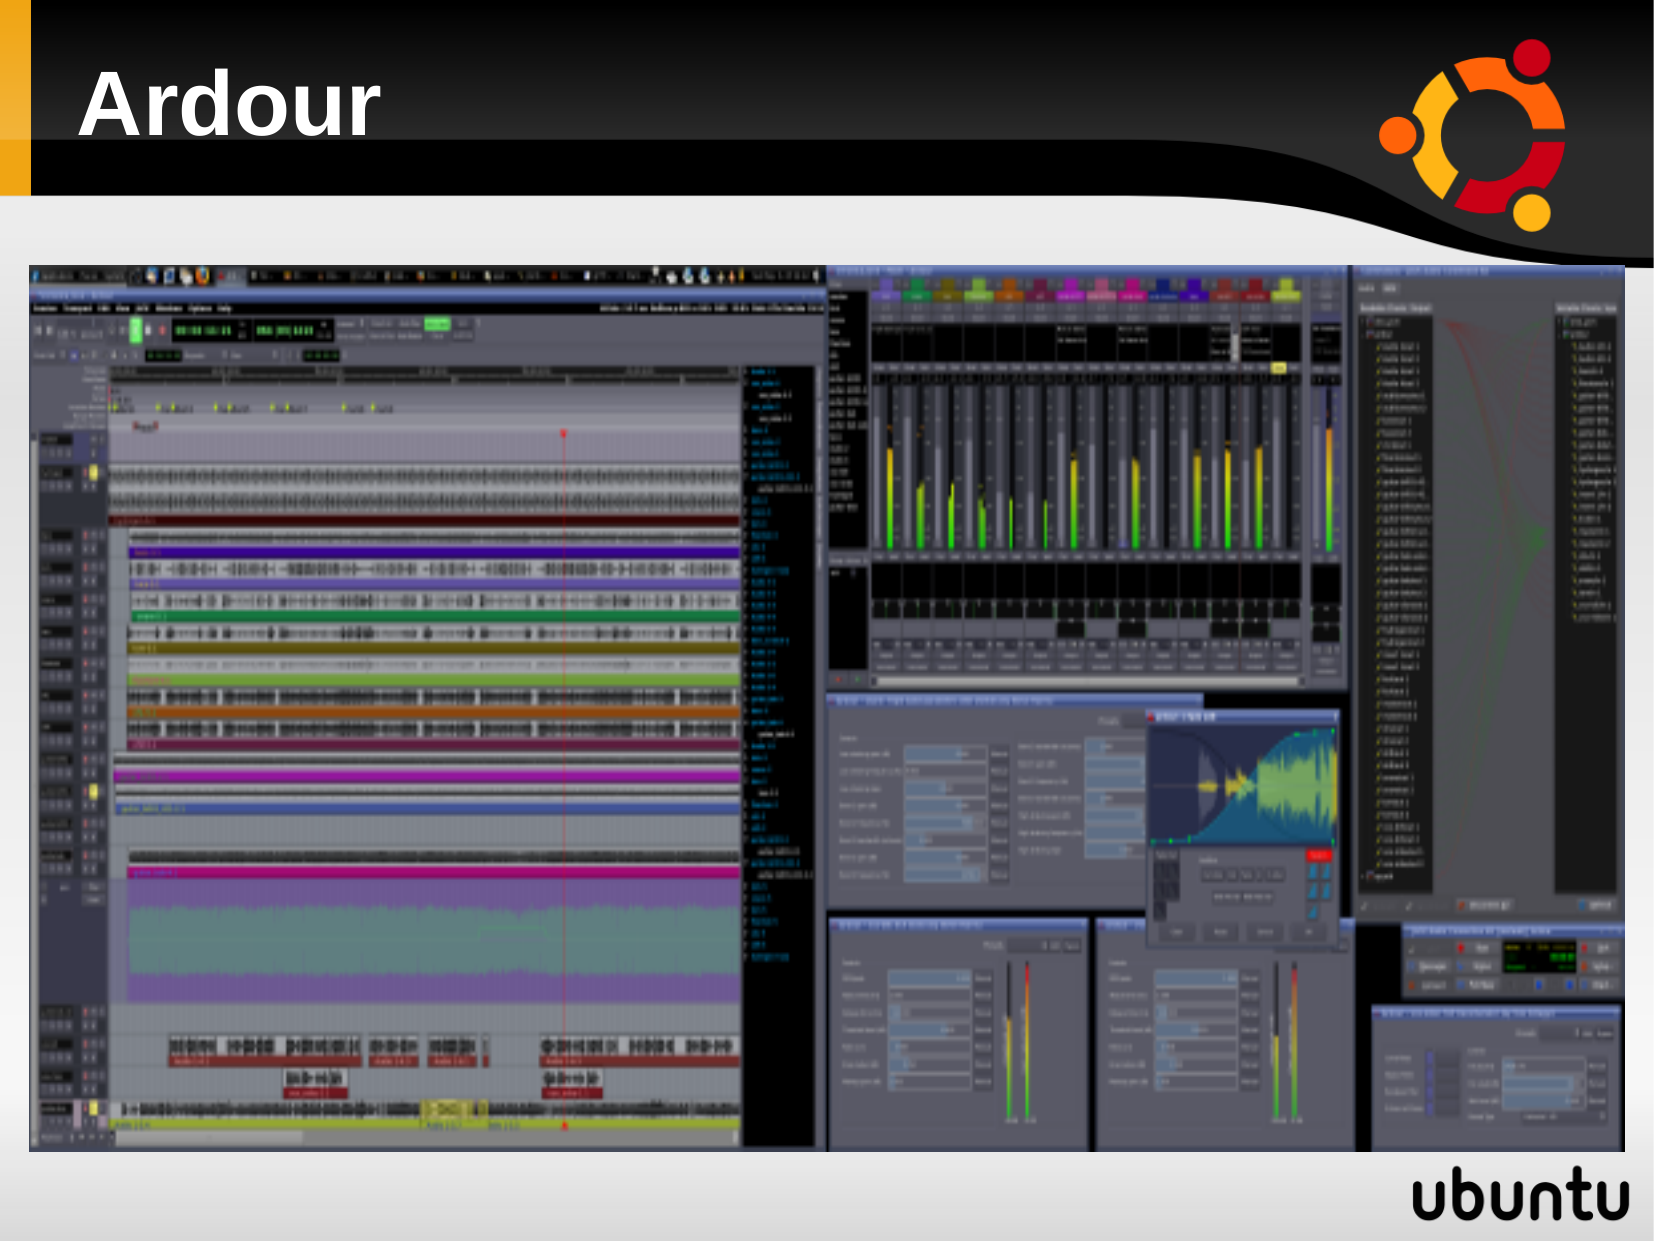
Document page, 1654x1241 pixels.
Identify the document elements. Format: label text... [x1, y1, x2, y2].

title Ardour [76, 7, 1565, 200]
picture [0, 0, 1654, 1241]
